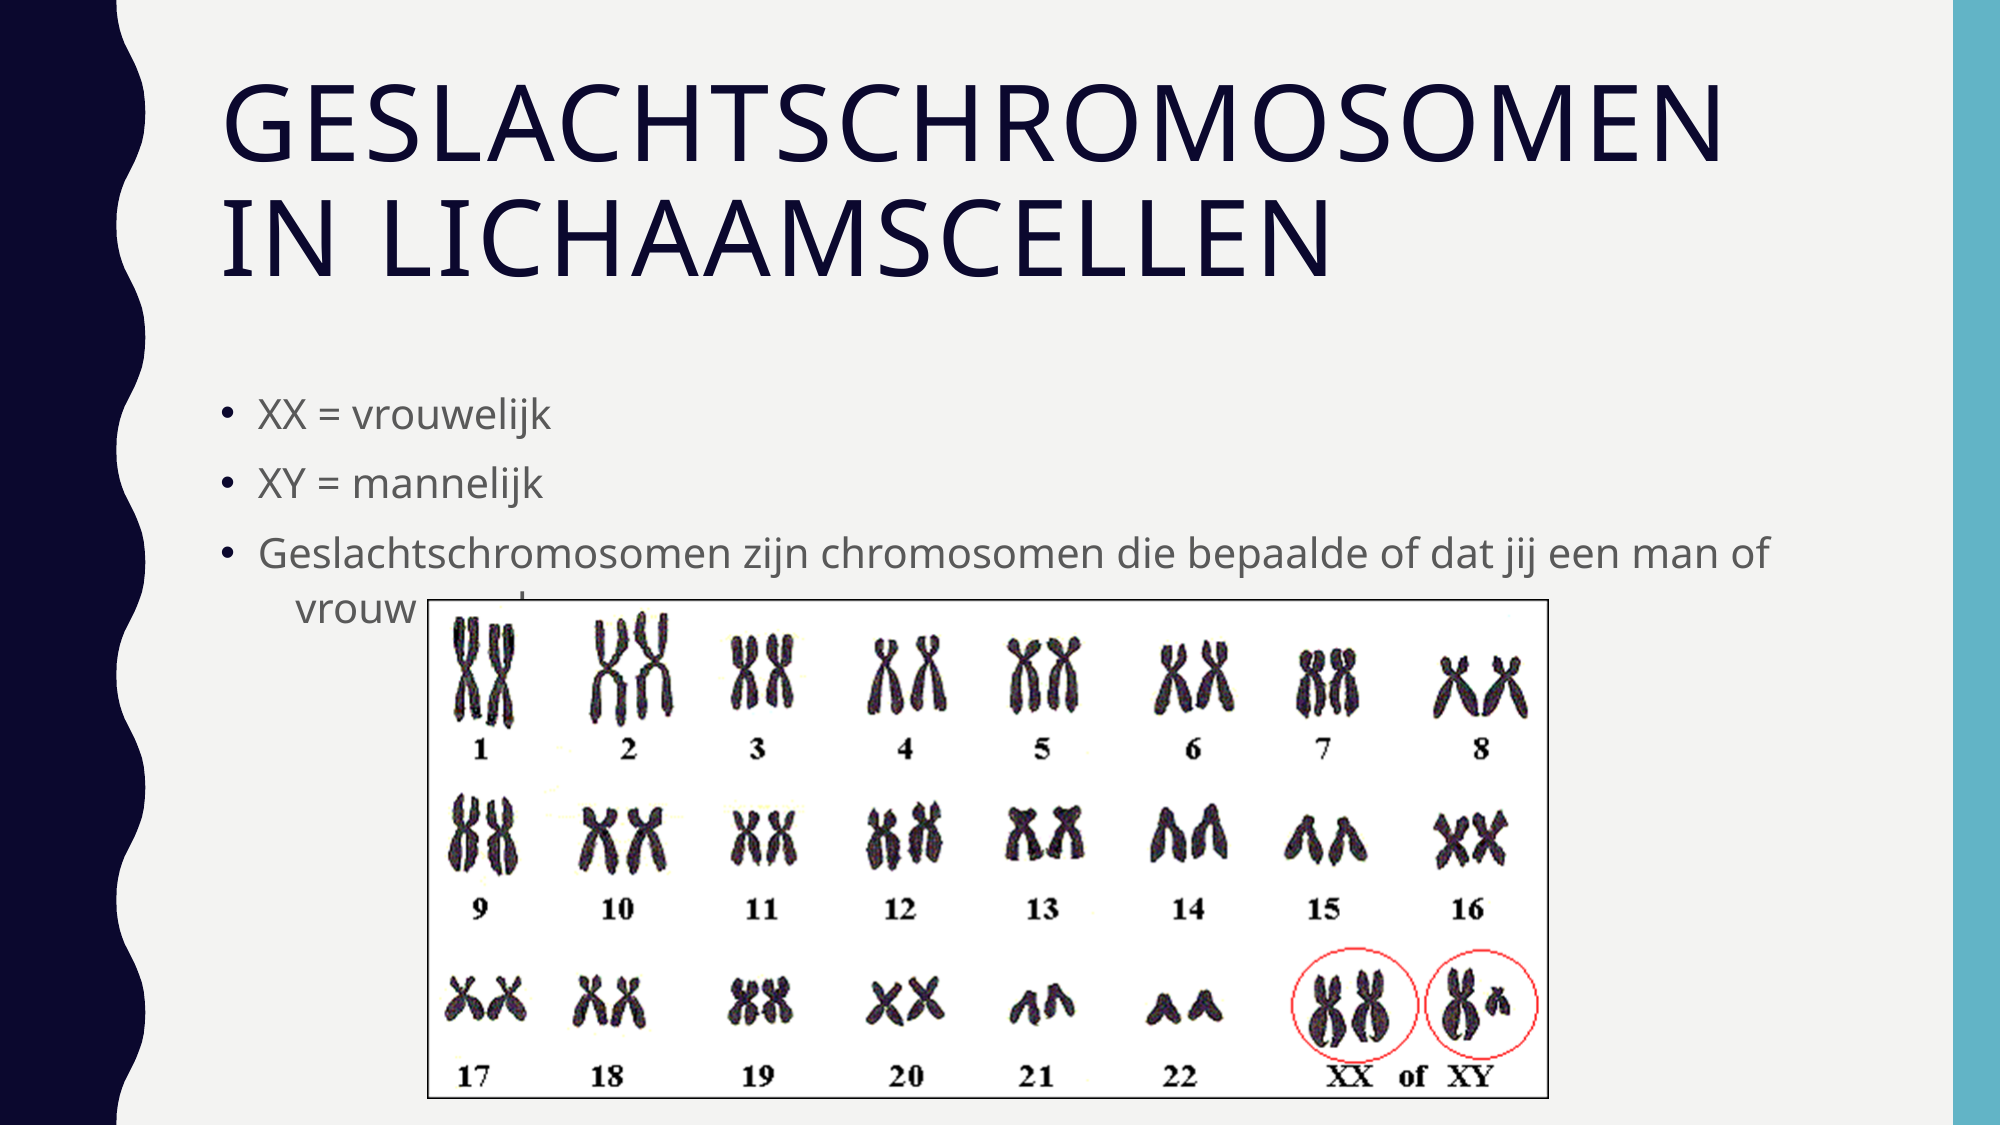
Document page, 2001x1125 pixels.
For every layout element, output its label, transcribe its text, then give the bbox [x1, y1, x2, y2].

picture [427, 599, 1549, 1099]
title Geslachtschromosomen in lichaamscellen [205, 62, 1876, 308]
list XX = vrouwelijk XY = mannelijk Geslachtschromosomen zijn chromosomen die bepaalde of dat jij een man of vrouw word [205, 375, 1876, 965]
